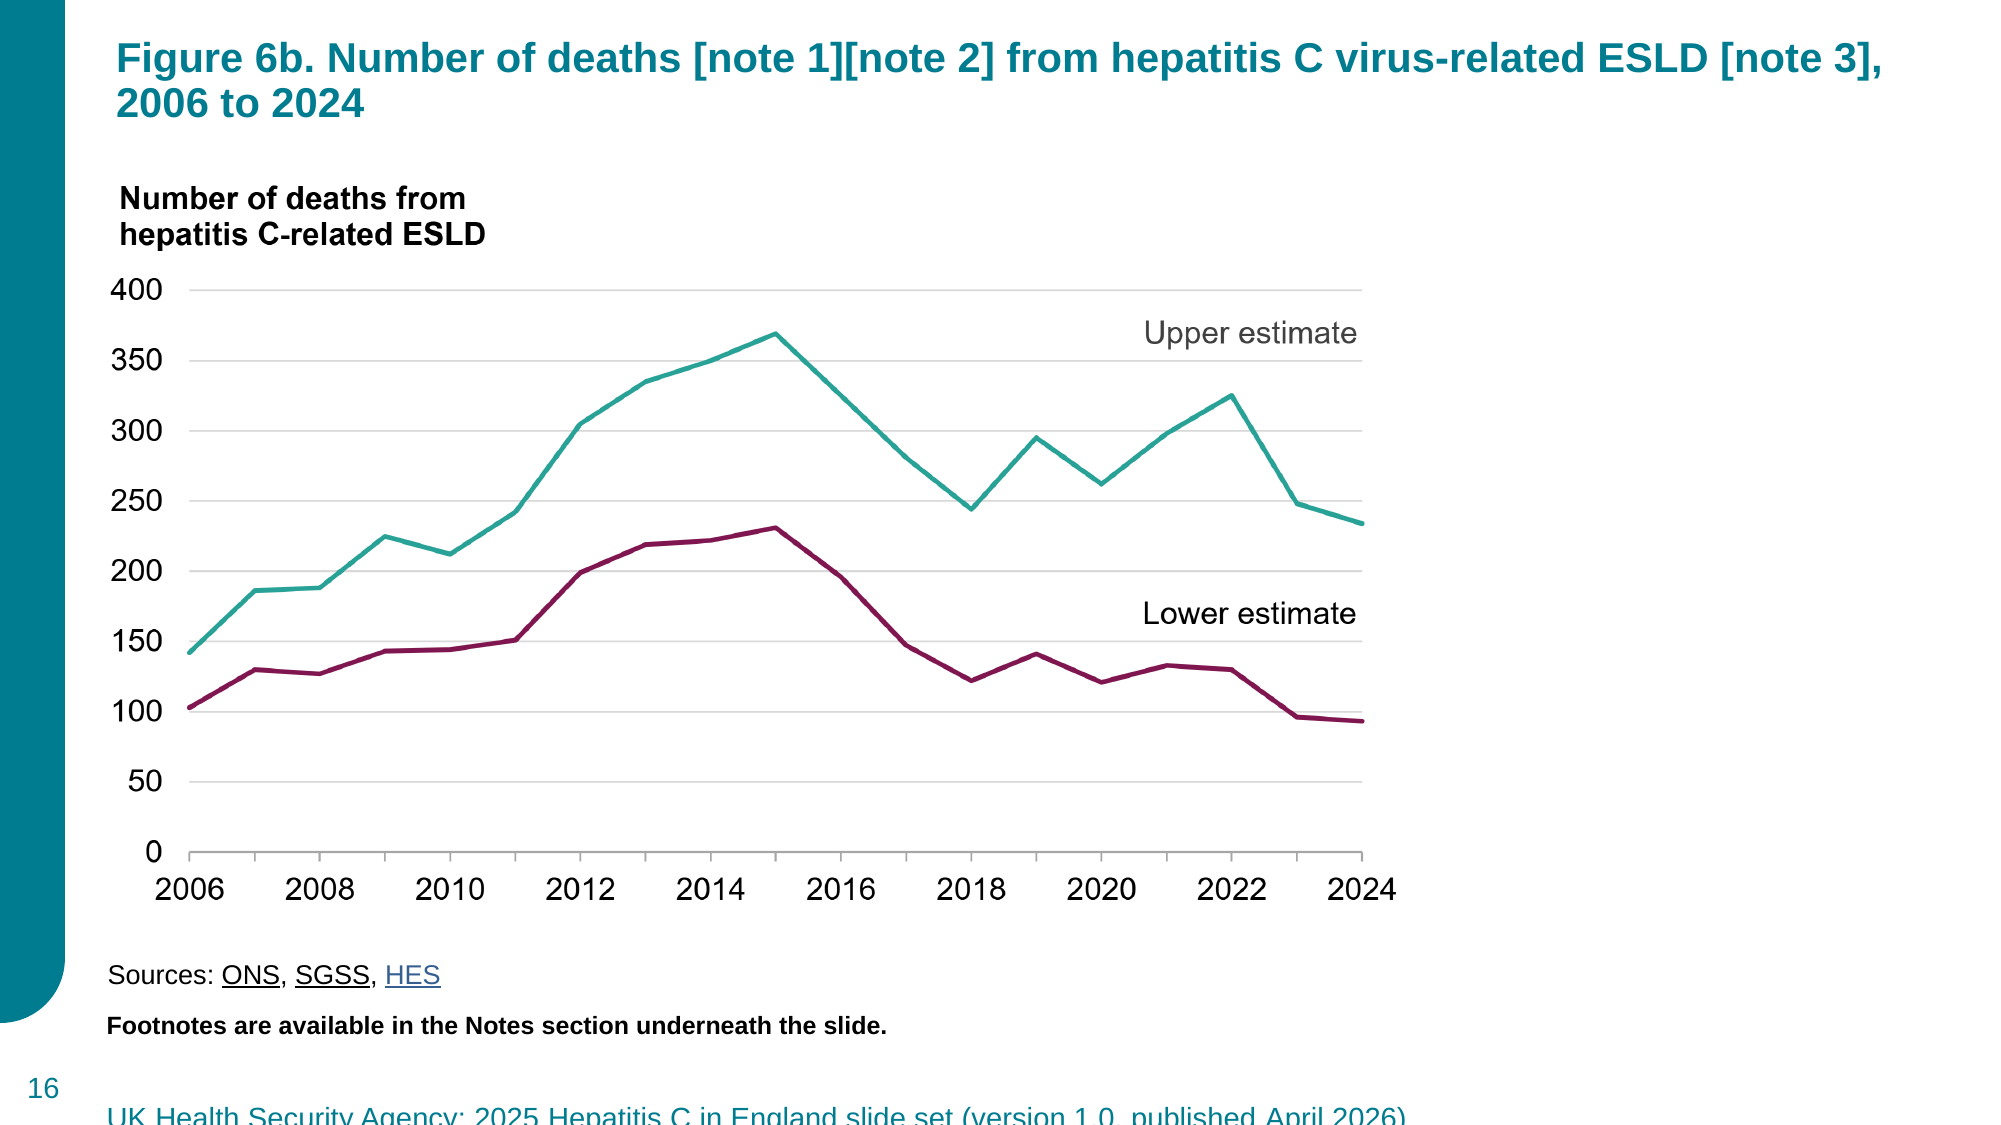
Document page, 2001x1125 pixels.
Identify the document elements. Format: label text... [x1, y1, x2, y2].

text_box [12, 1056, 92, 1117]
title Figure 6b. Number of deaths [note 1][note 2] from hepatitis C virus-related ESLD [note 3], 2006 to 2024 [101, 29, 1926, 138]
text_box Sources: ONS, SGSS, HES [92, 958, 894, 999]
text_box UK Health Security Agency: 2025 Hepatitis C in England slide set (version 1.0, published April 2026) [91, 1057, 1734, 1117]
text_box Footnotes are available in the Notes section underneath the slide. [91, 1002, 955, 1048]
picture [101, 167, 1411, 919]
